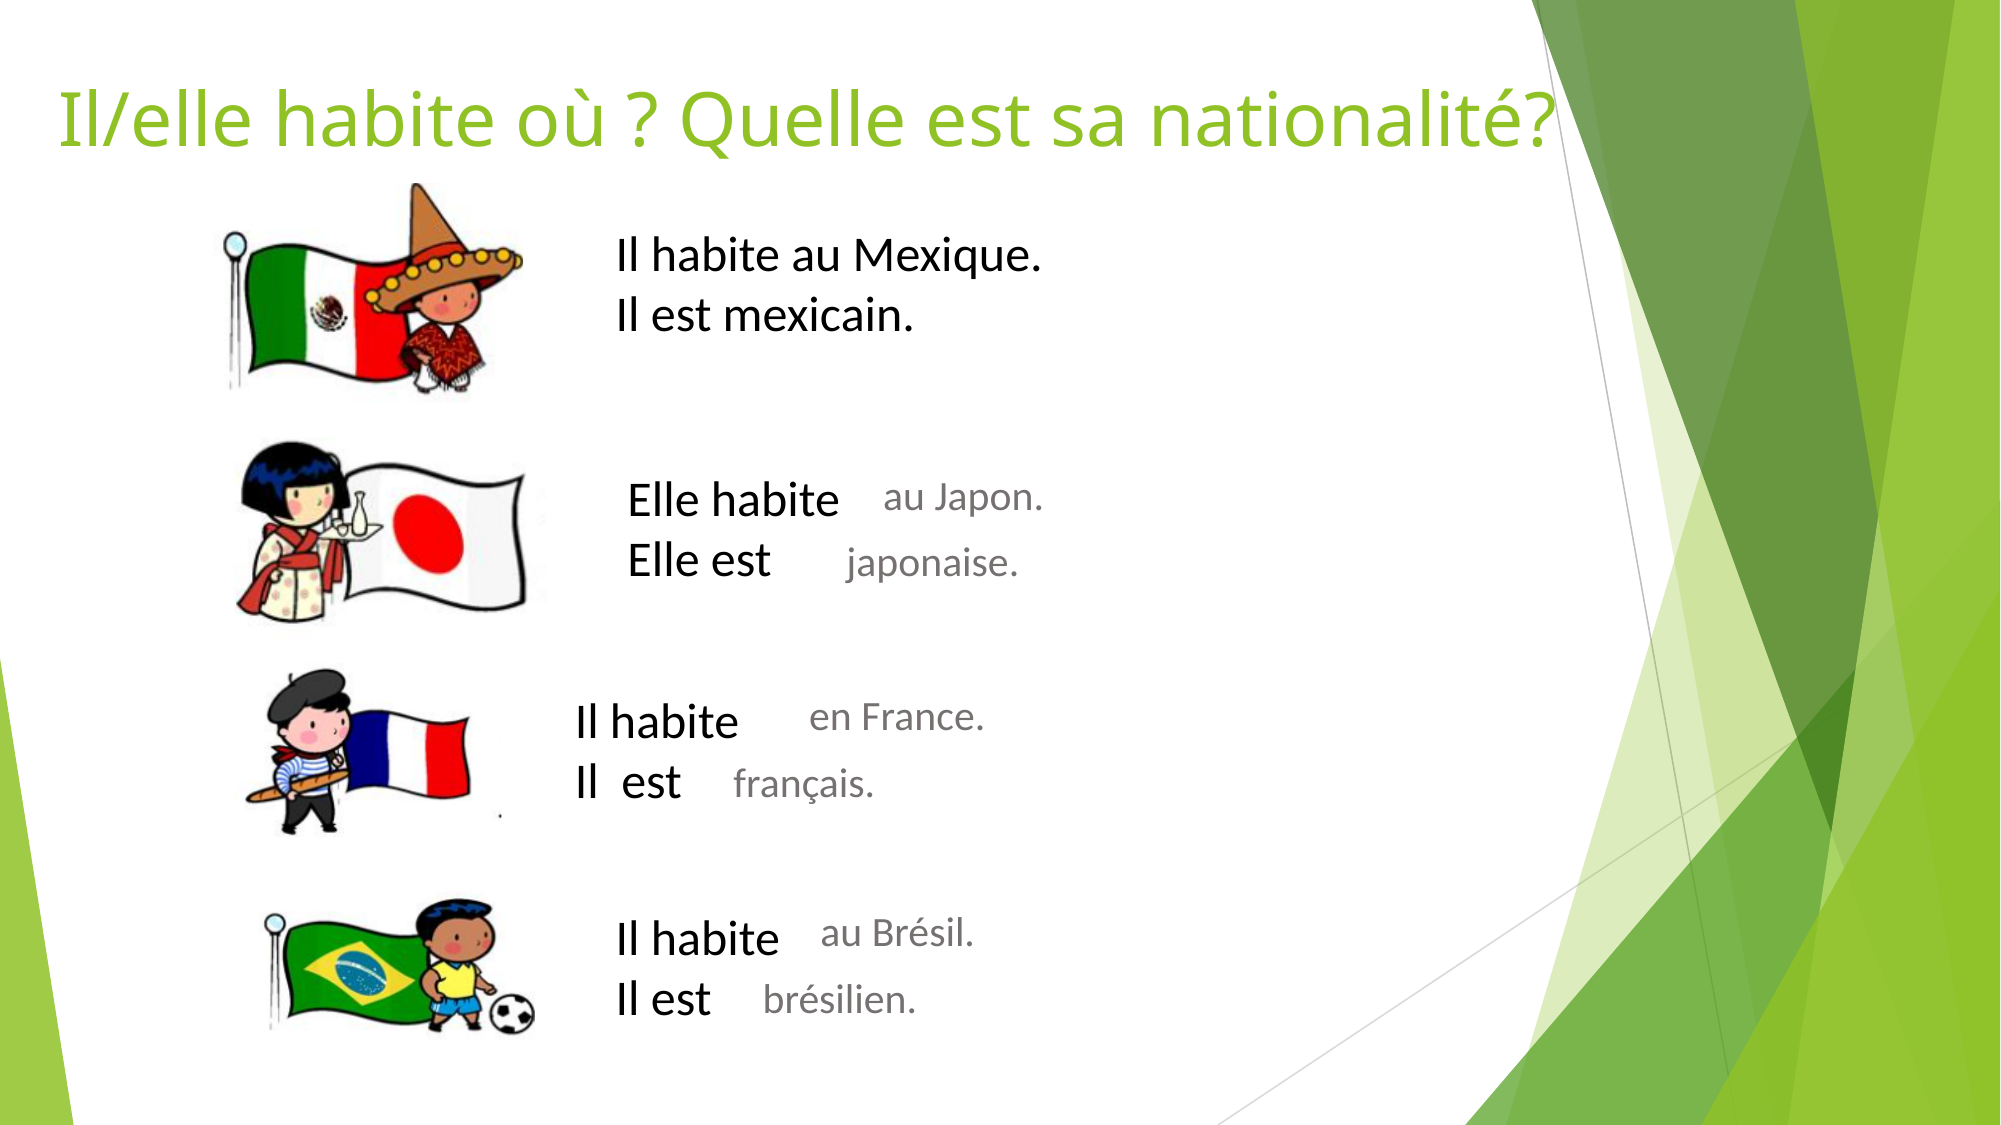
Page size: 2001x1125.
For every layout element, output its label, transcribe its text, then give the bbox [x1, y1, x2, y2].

text_box au Japon. [868, 461, 1061, 528]
text_box brésilien. [747, 964, 935, 1031]
text_box Il habite au Mexique. Il est mexicain. [600, 213, 1063, 351]
text_box en France. [794, 681, 1003, 747]
text_box français. [718, 747, 893, 814]
text_box Il habite Il est [600, 897, 797, 1034]
picture [206, 433, 547, 651]
text_box au Brésil. [805, 897, 993, 964]
text_box Il habite Il est [559, 681, 757, 818]
text_box Elle habite Elle est [612, 458, 858, 596]
title Il/elle habite où ? Quelle est sa nationalité? [43, 63, 1706, 281]
text_box japonaise. [831, 527, 1037, 593]
picture [218, 888, 535, 1051]
picture [185, 662, 502, 837]
picture [163, 183, 524, 425]
